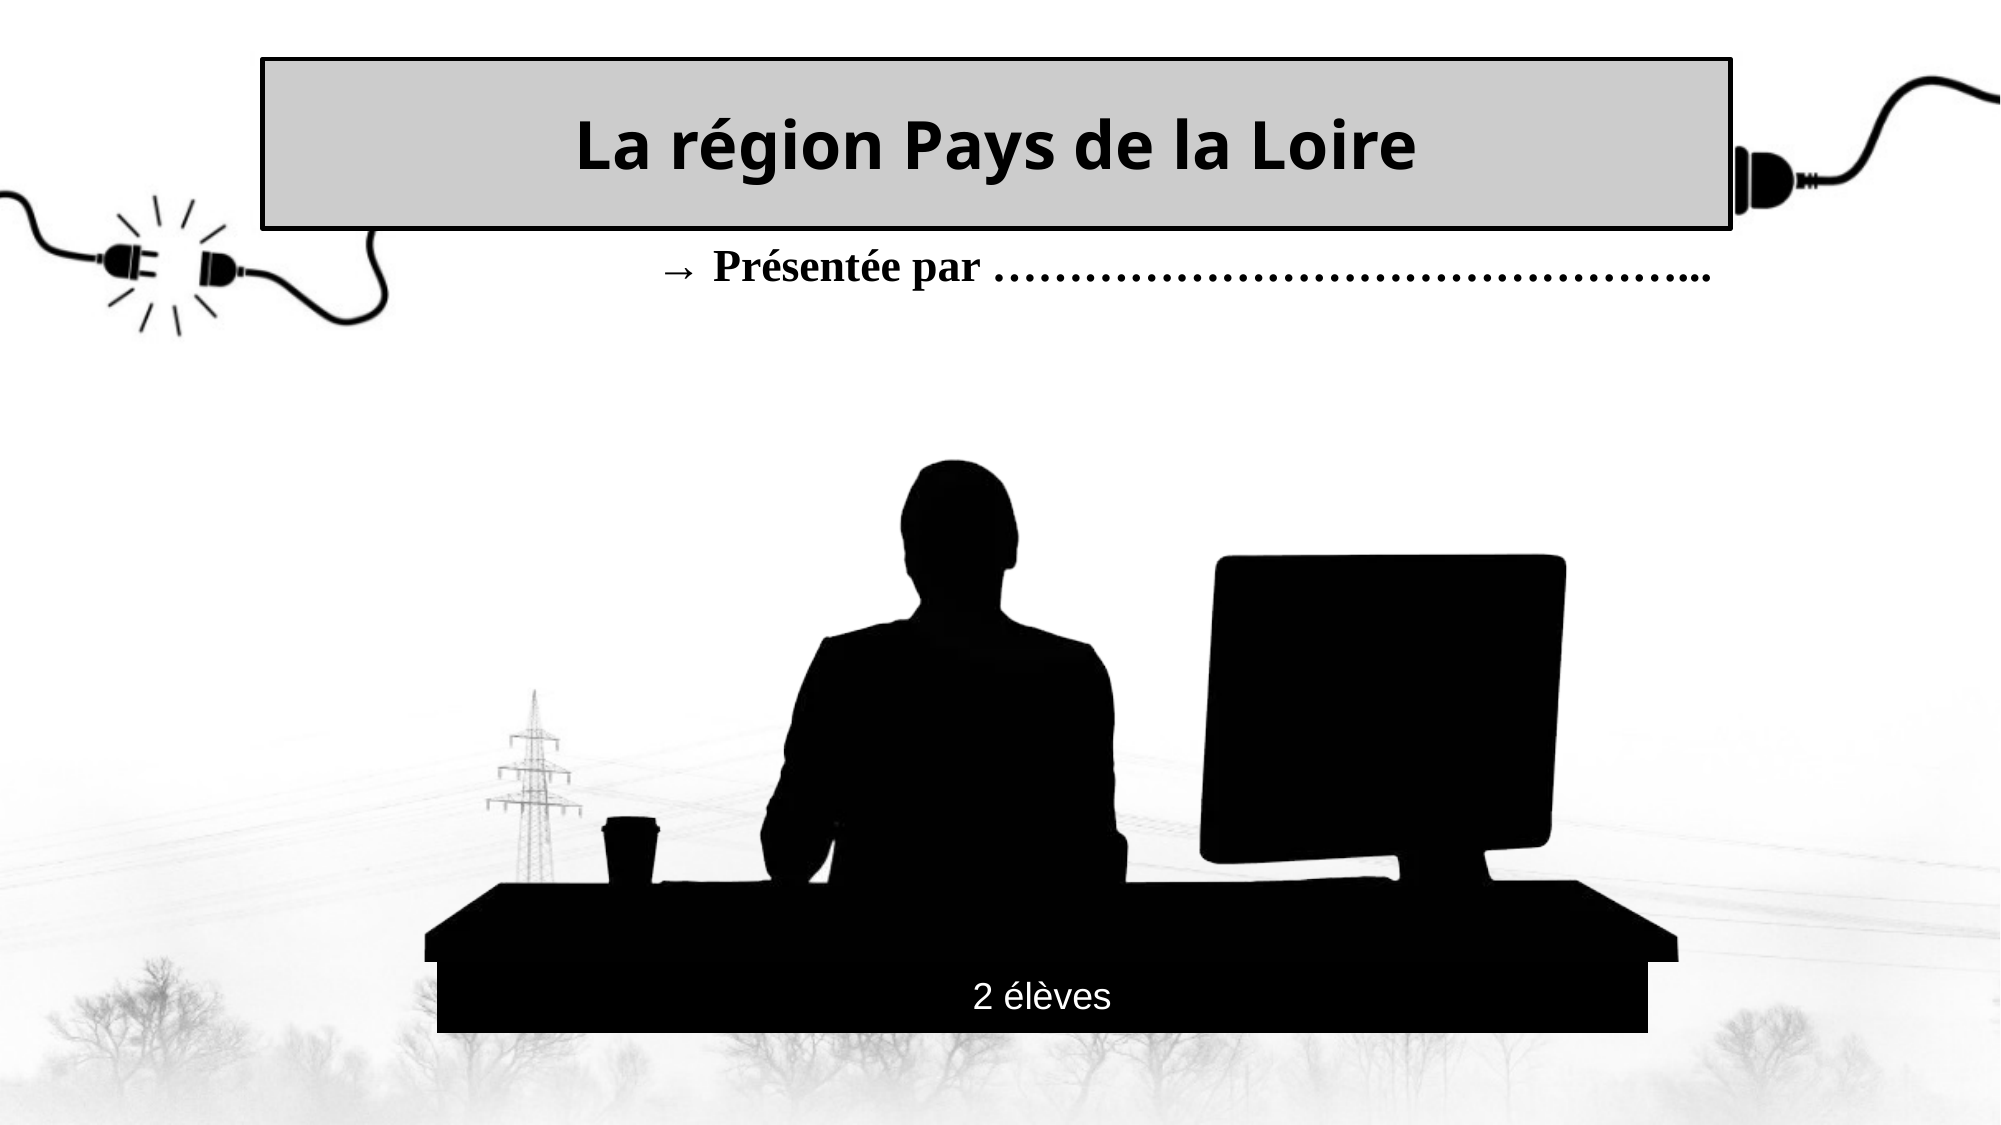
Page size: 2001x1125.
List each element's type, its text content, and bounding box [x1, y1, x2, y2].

text_box 2 élèves [437, 962, 1648, 1033]
picture [0, 0, 2001, 1125]
text_box → Présentée par ………………………………………... [624, 233, 1728, 300]
text_box La région Pays de la Loire [262, 58, 1731, 229]
